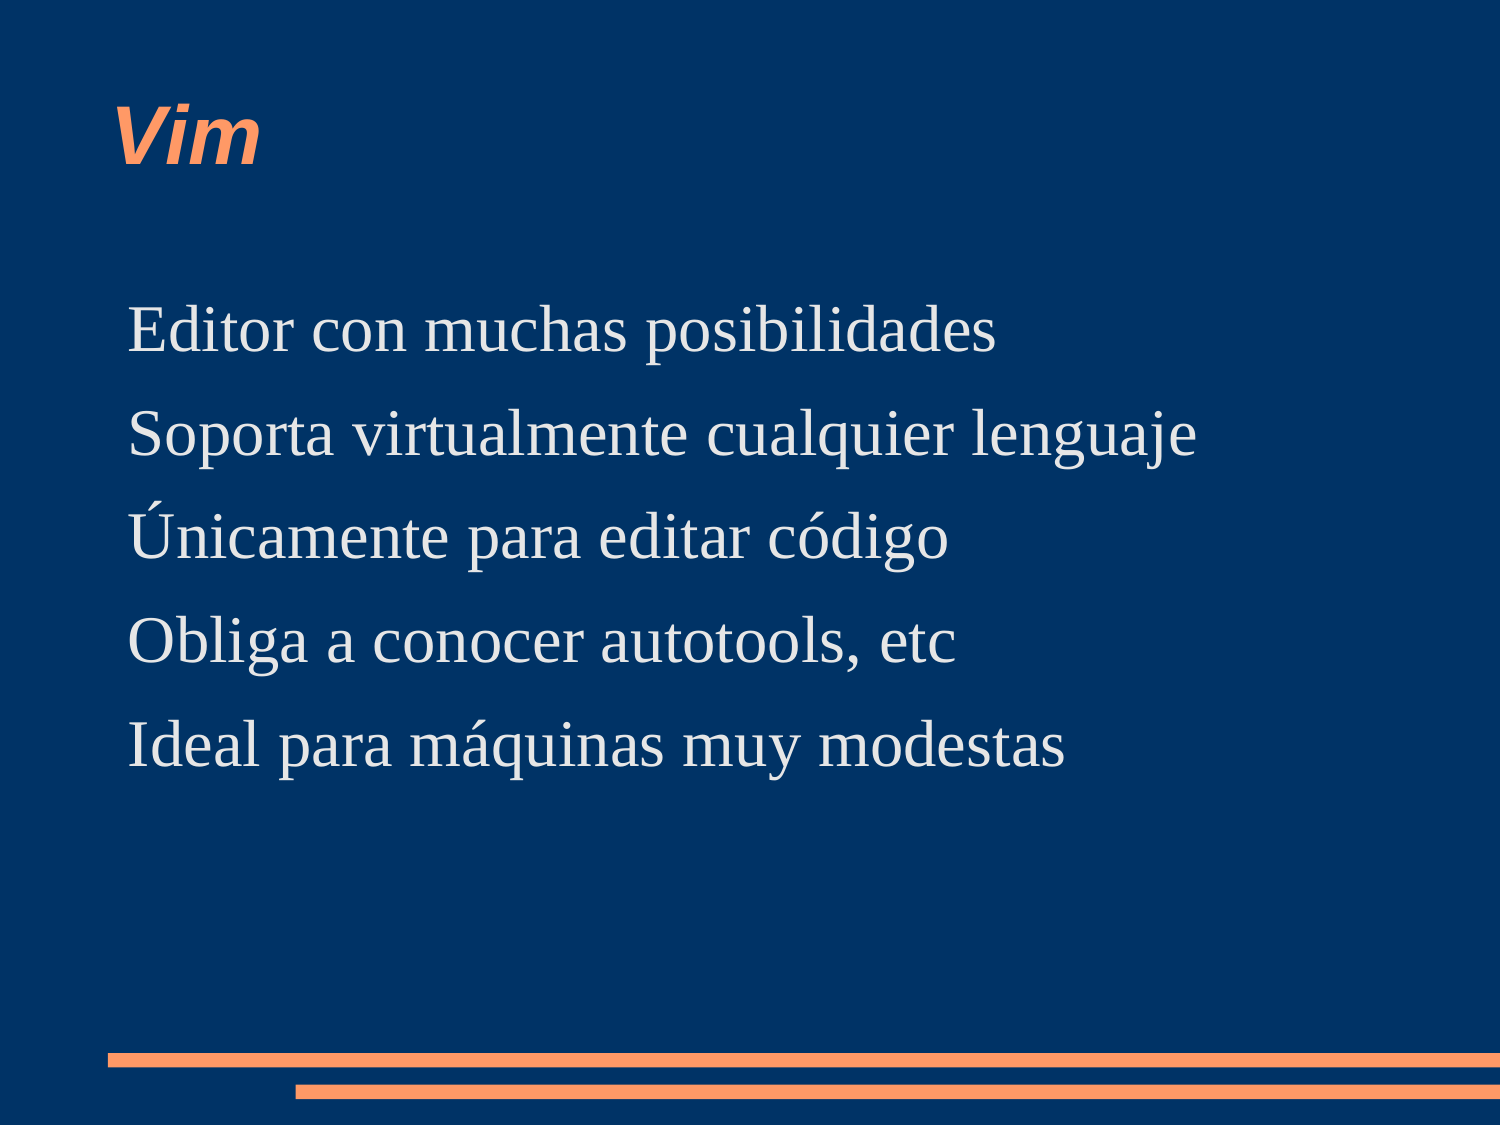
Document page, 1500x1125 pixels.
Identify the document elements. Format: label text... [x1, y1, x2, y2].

list Editor con muchas posibilidades Soporta virtualmente cualquier lenguaje Únicamente para editar código Obliga a conocer autotools, etc Ideal para máquinas muy modestas [110, 292, 1416, 1027]
title Vim [110, 41, 1392, 230]
